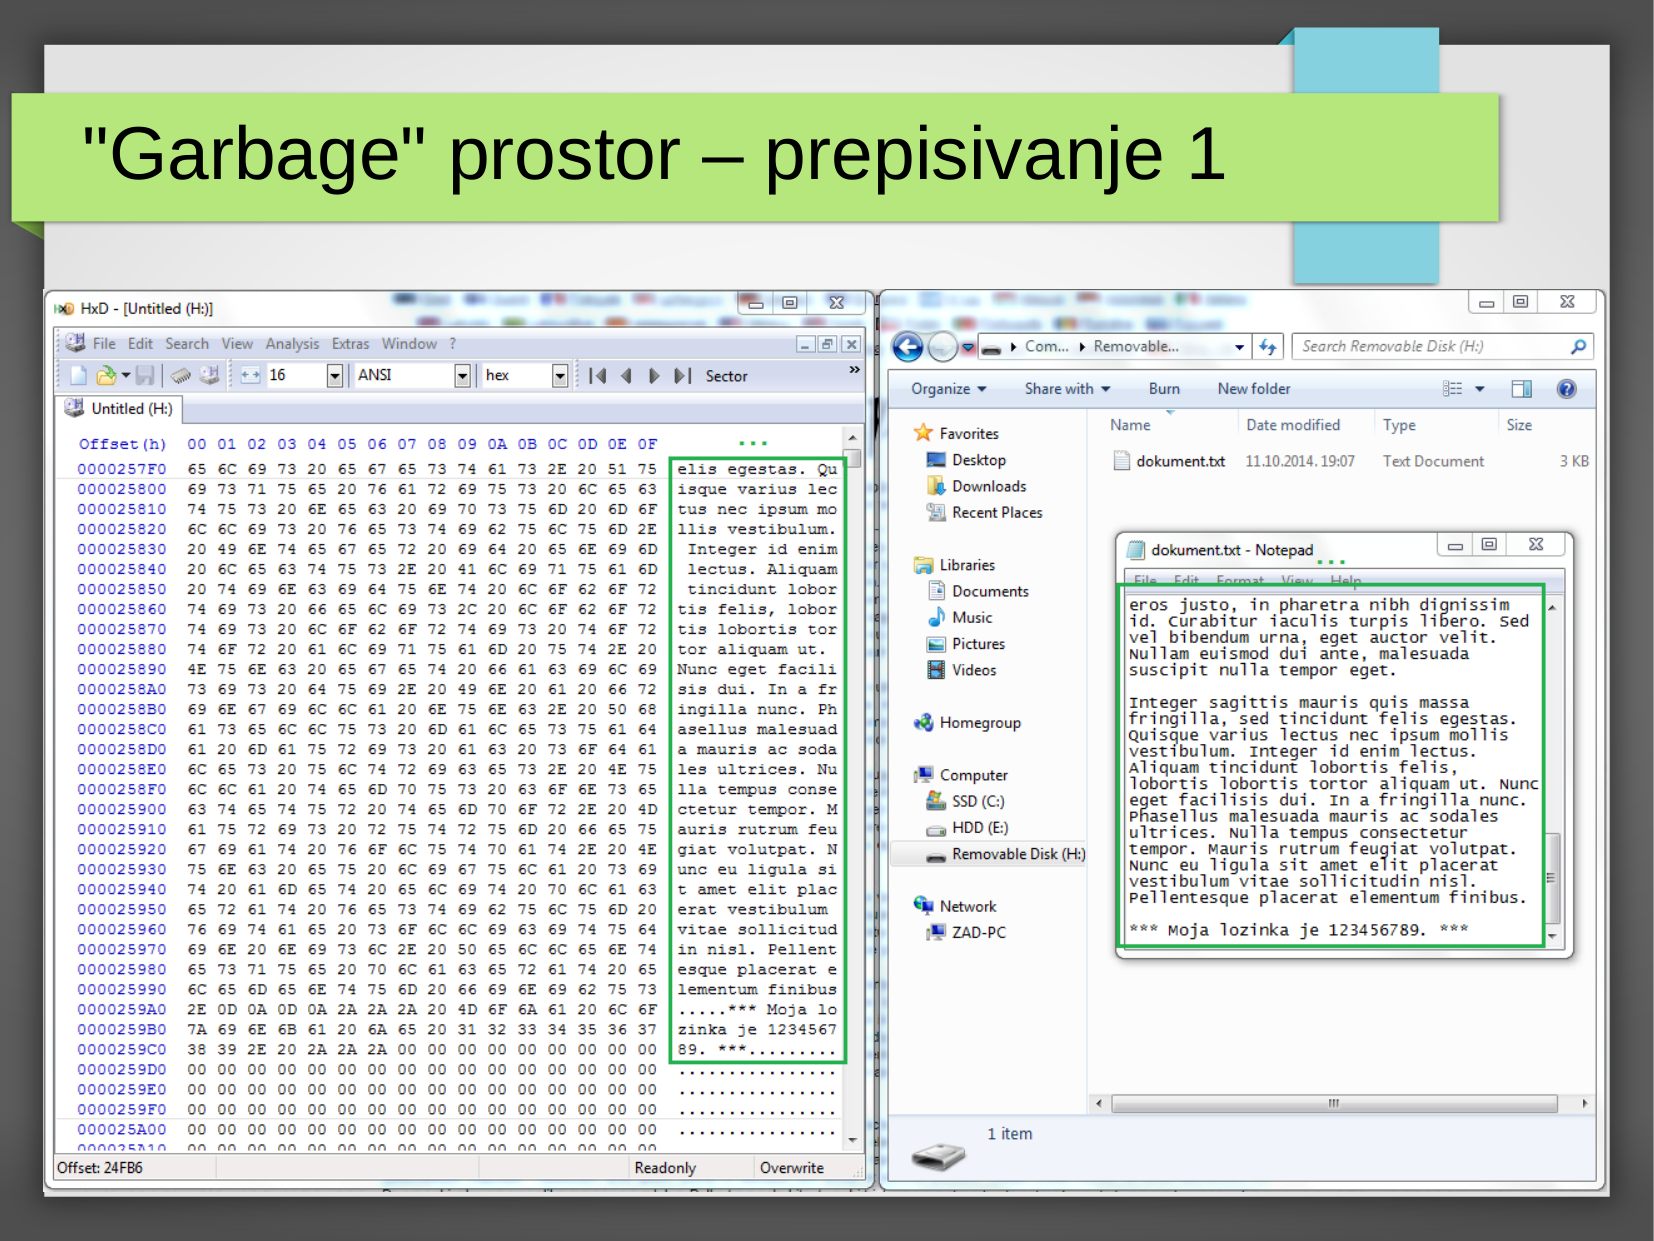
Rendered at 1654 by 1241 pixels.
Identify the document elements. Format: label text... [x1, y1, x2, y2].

title "Garbage" prostor – prepisivanje 1 [82, 94, 1264, 213]
picture [0, 0, 1654, 1241]
